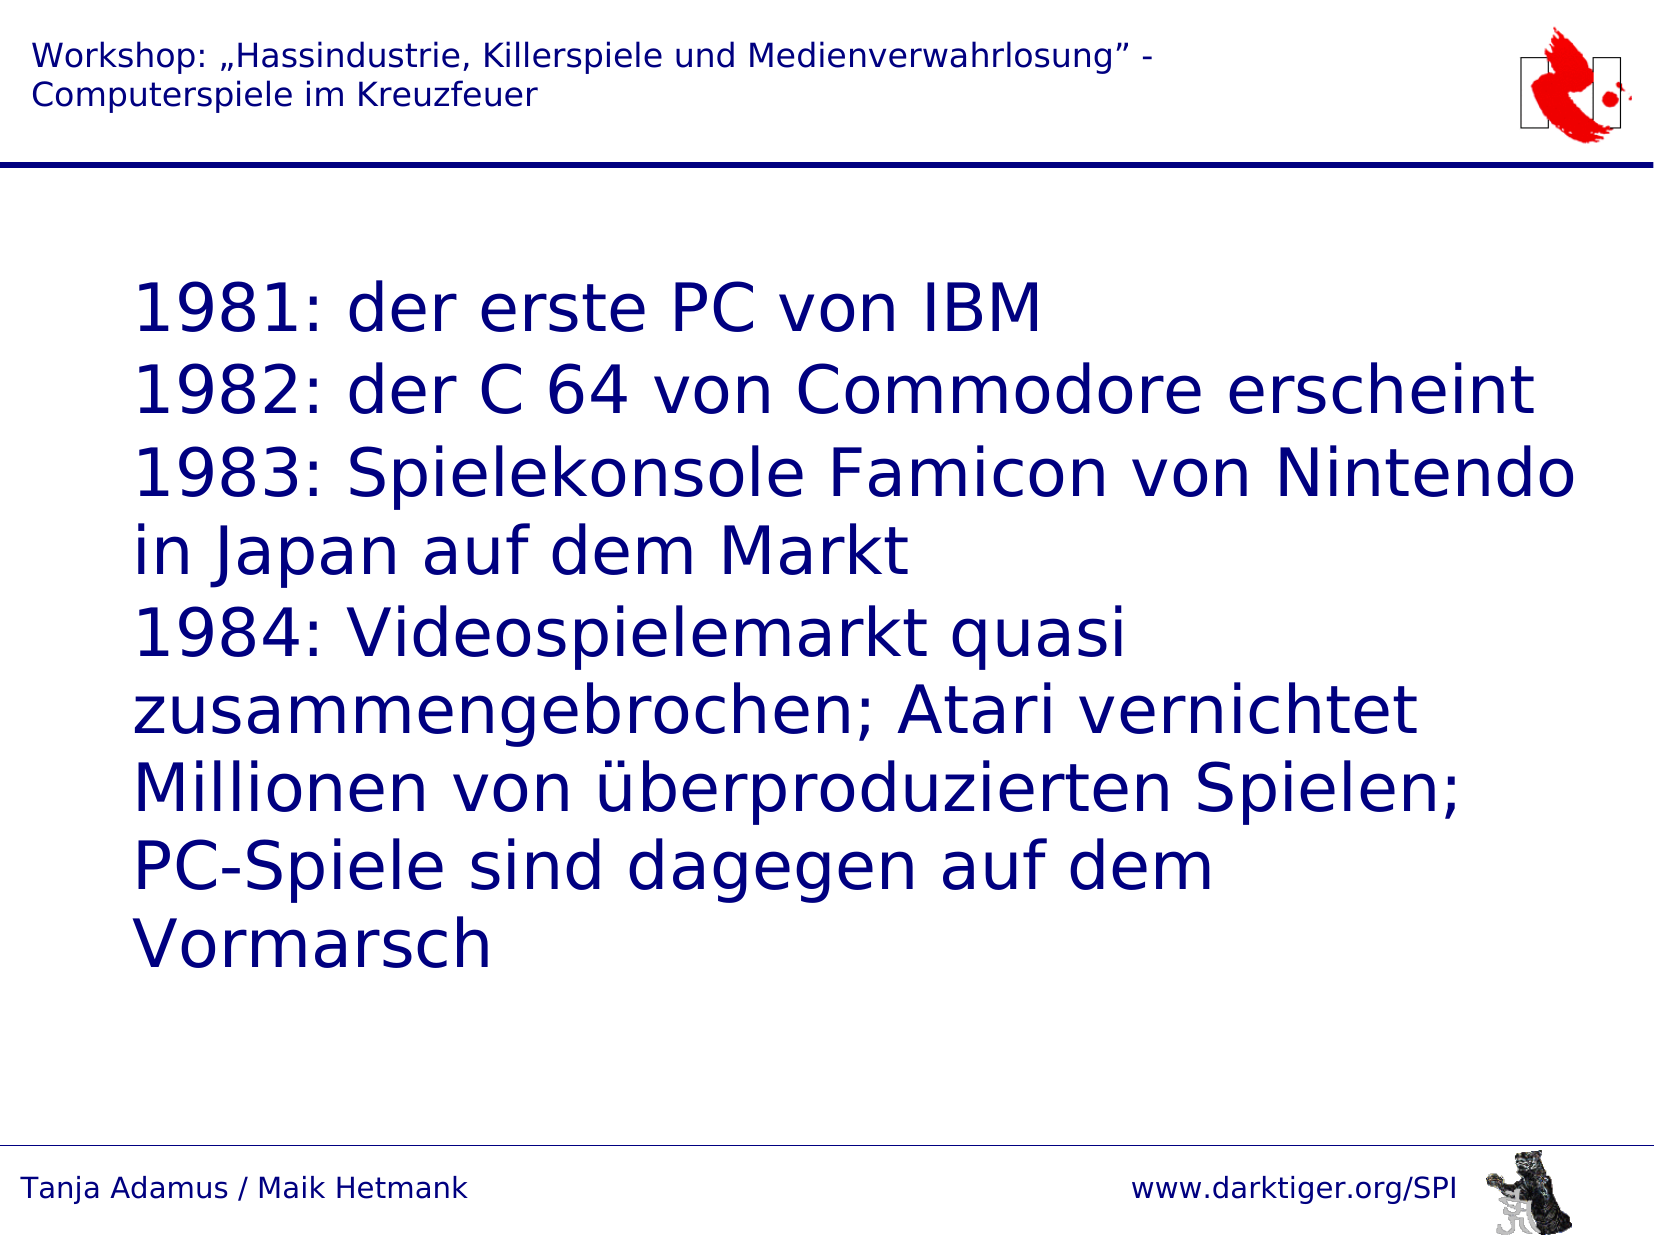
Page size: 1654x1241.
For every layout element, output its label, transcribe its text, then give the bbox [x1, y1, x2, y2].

text_box 1984: Videospielemarkt quasi zusammengebrochen; Atari vernichtet Millionen von überproduzierten Spielen; PC-Spiele sind dagegen auf dem Vormarsch [118, 586, 1595, 991]
picture [1486, 1150, 1572, 1235]
text_box 1982: der C 64 von Commodore erscheint [118, 344, 1595, 427]
text_box Workshop: „Hassindustrie, Killerspiele und Medienverwahrlosung” - Computerspiele im Kreuzfeuer [16, 29, 1418, 178]
picture [1503, 16, 1632, 148]
text_box 1983: Spielekonsole Famicon von Nintendo in Japan auf dem Markt [118, 427, 1595, 586]
text_box 1981: der erste PC von IBM [118, 261, 1152, 344]
